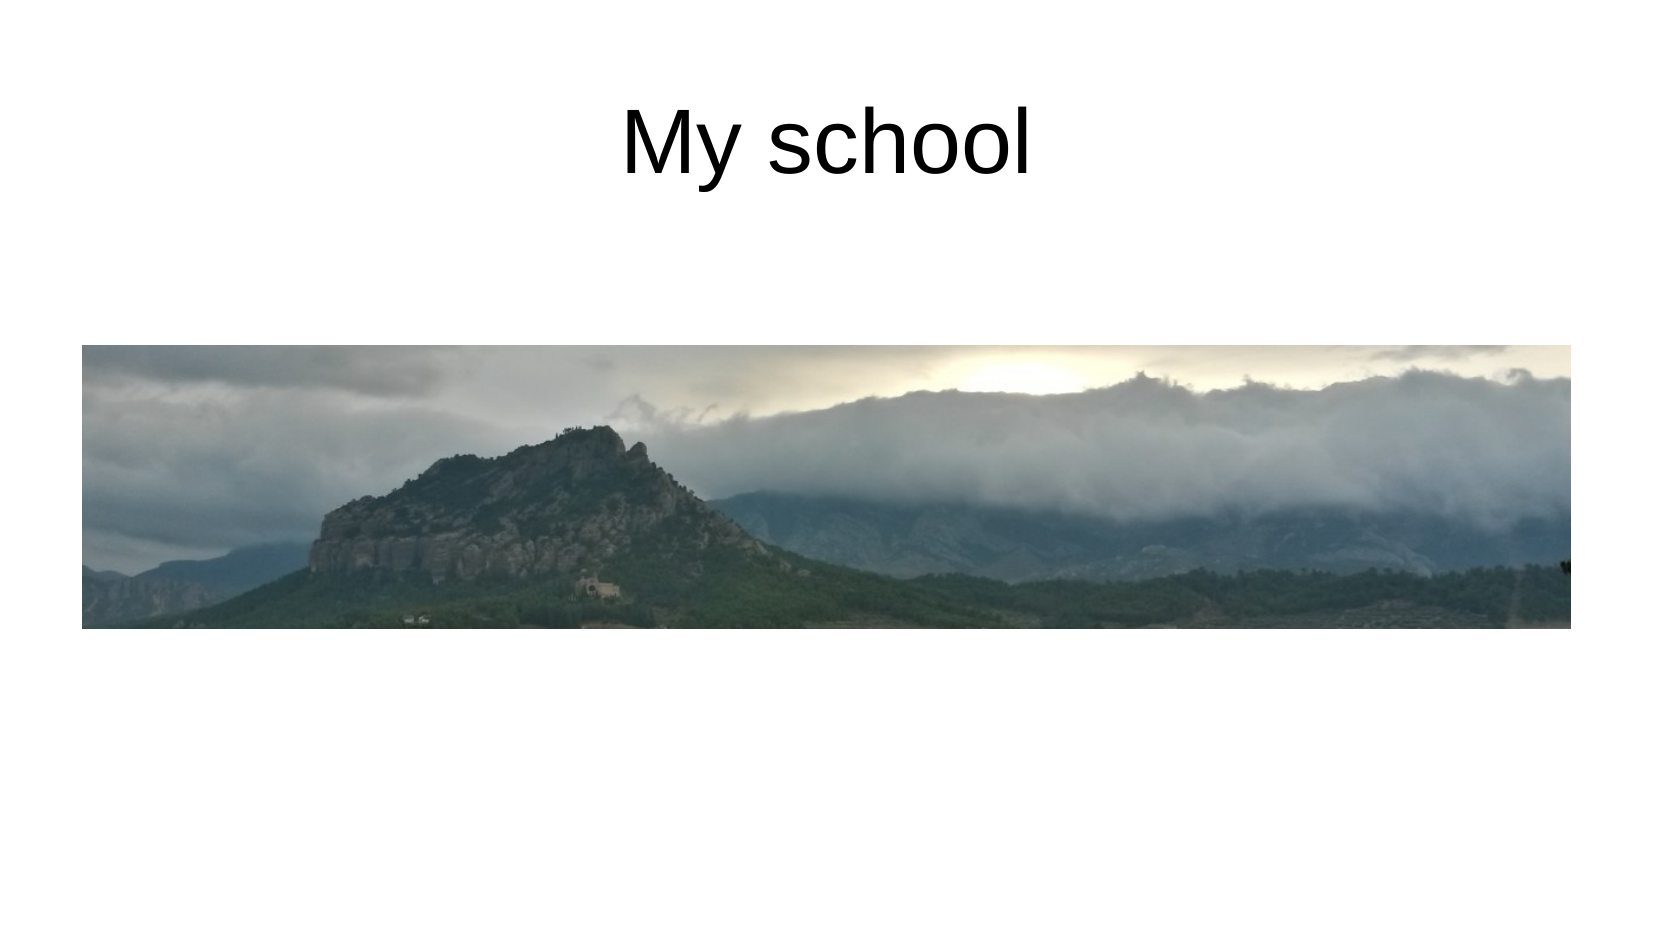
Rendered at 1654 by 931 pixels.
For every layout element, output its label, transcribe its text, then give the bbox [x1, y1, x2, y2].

text_box My school [82, 59, 1571, 215]
picture [82, 345, 1571, 629]
